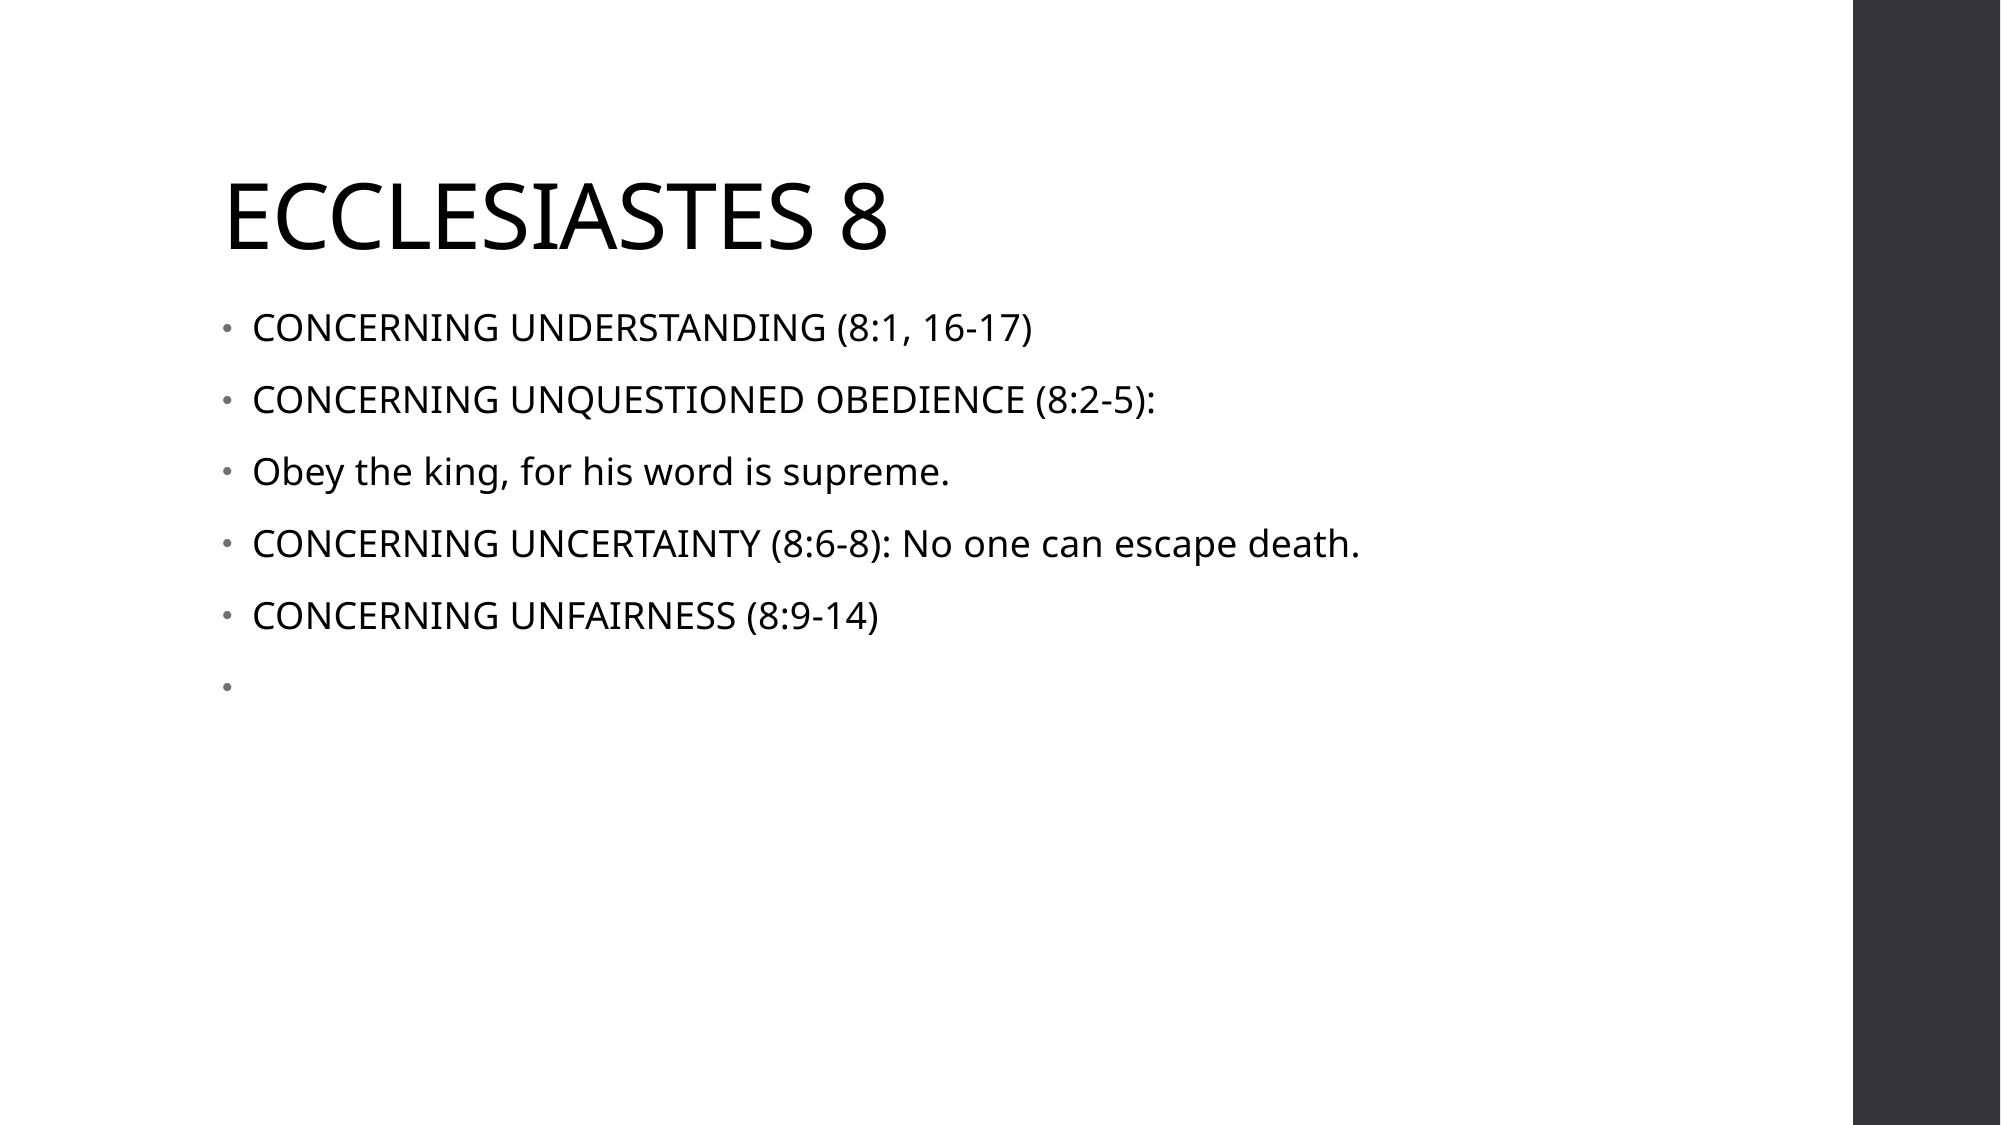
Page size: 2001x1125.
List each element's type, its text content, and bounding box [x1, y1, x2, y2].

title ECCLESIASTES 8 [206, 60, 1797, 278]
list CONCERNING UNDERSTANDING (8:1, 16-17) CONCERNING UNQUESTIONED OBEDIENCE (8:2-5): Obey the king, for his word is supreme. CONCERNING UNCERTAINTY (8:6-8): No one can escape death. CONCERNING UNFAIRNESS (8:9-14) [206, 299, 1617, 1014]
